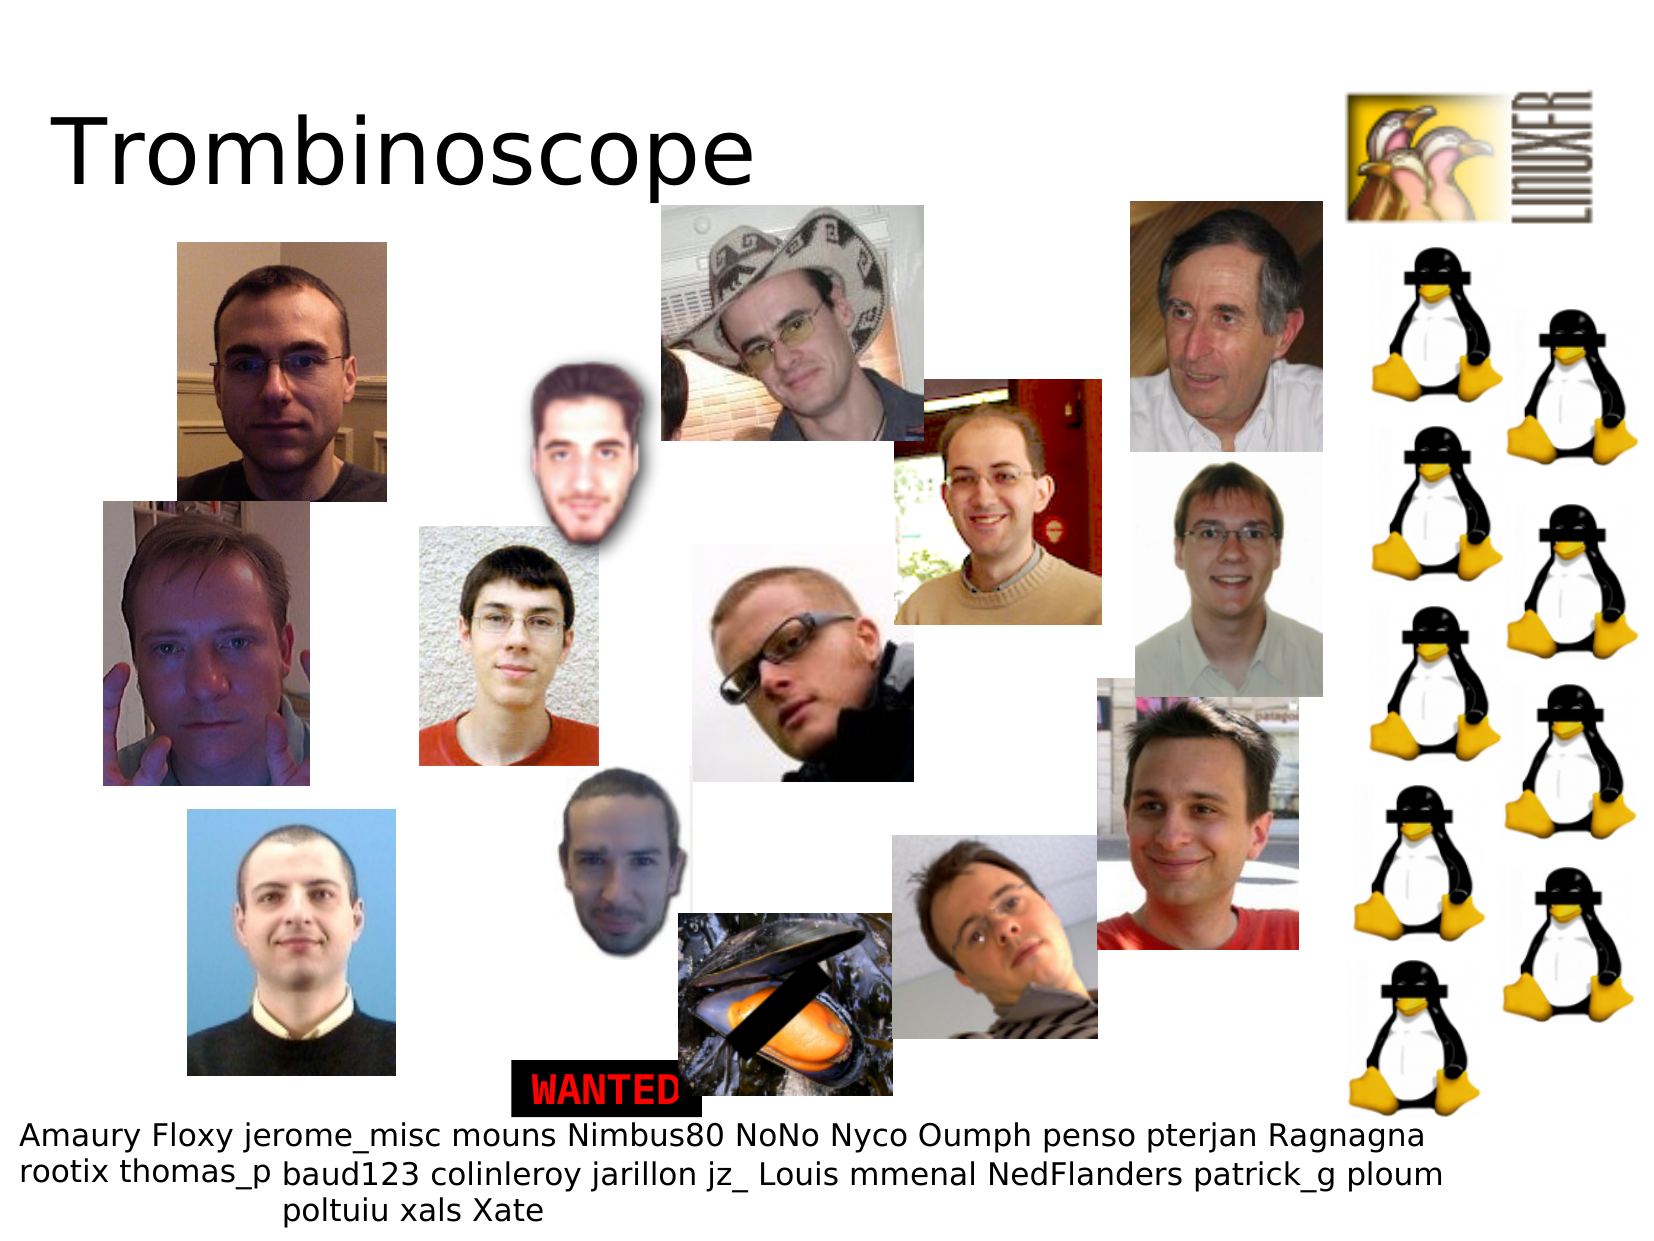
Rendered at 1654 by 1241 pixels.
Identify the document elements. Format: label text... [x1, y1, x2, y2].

picture [1369, 246, 1640, 661]
picture [1500, 866, 1636, 1024]
picture [187, 809, 396, 1077]
picture [419, 201, 1323, 1096]
picture [1367, 605, 1638, 841]
picture [1346, 959, 1482, 1118]
picture [1351, 784, 1487, 943]
text_box WANTED [511, 1060, 702, 1112]
picture [103, 242, 387, 786]
title Trombinoscope [51, 49, 1342, 257]
picture [1342, 88, 1601, 229]
text_box Amaury Floxy jerome_misc mouns Nimbus80 NoNo Nyco Oumph penso pterjan Ragnagna rootix thomas_p [19, 1117, 1452, 1190]
text_box baud123 colinleroy jarillon jz_ Louis mmenal NedFlanders patrick_g ploum poltuiu xals Xate [281, 1156, 1475, 1229]
